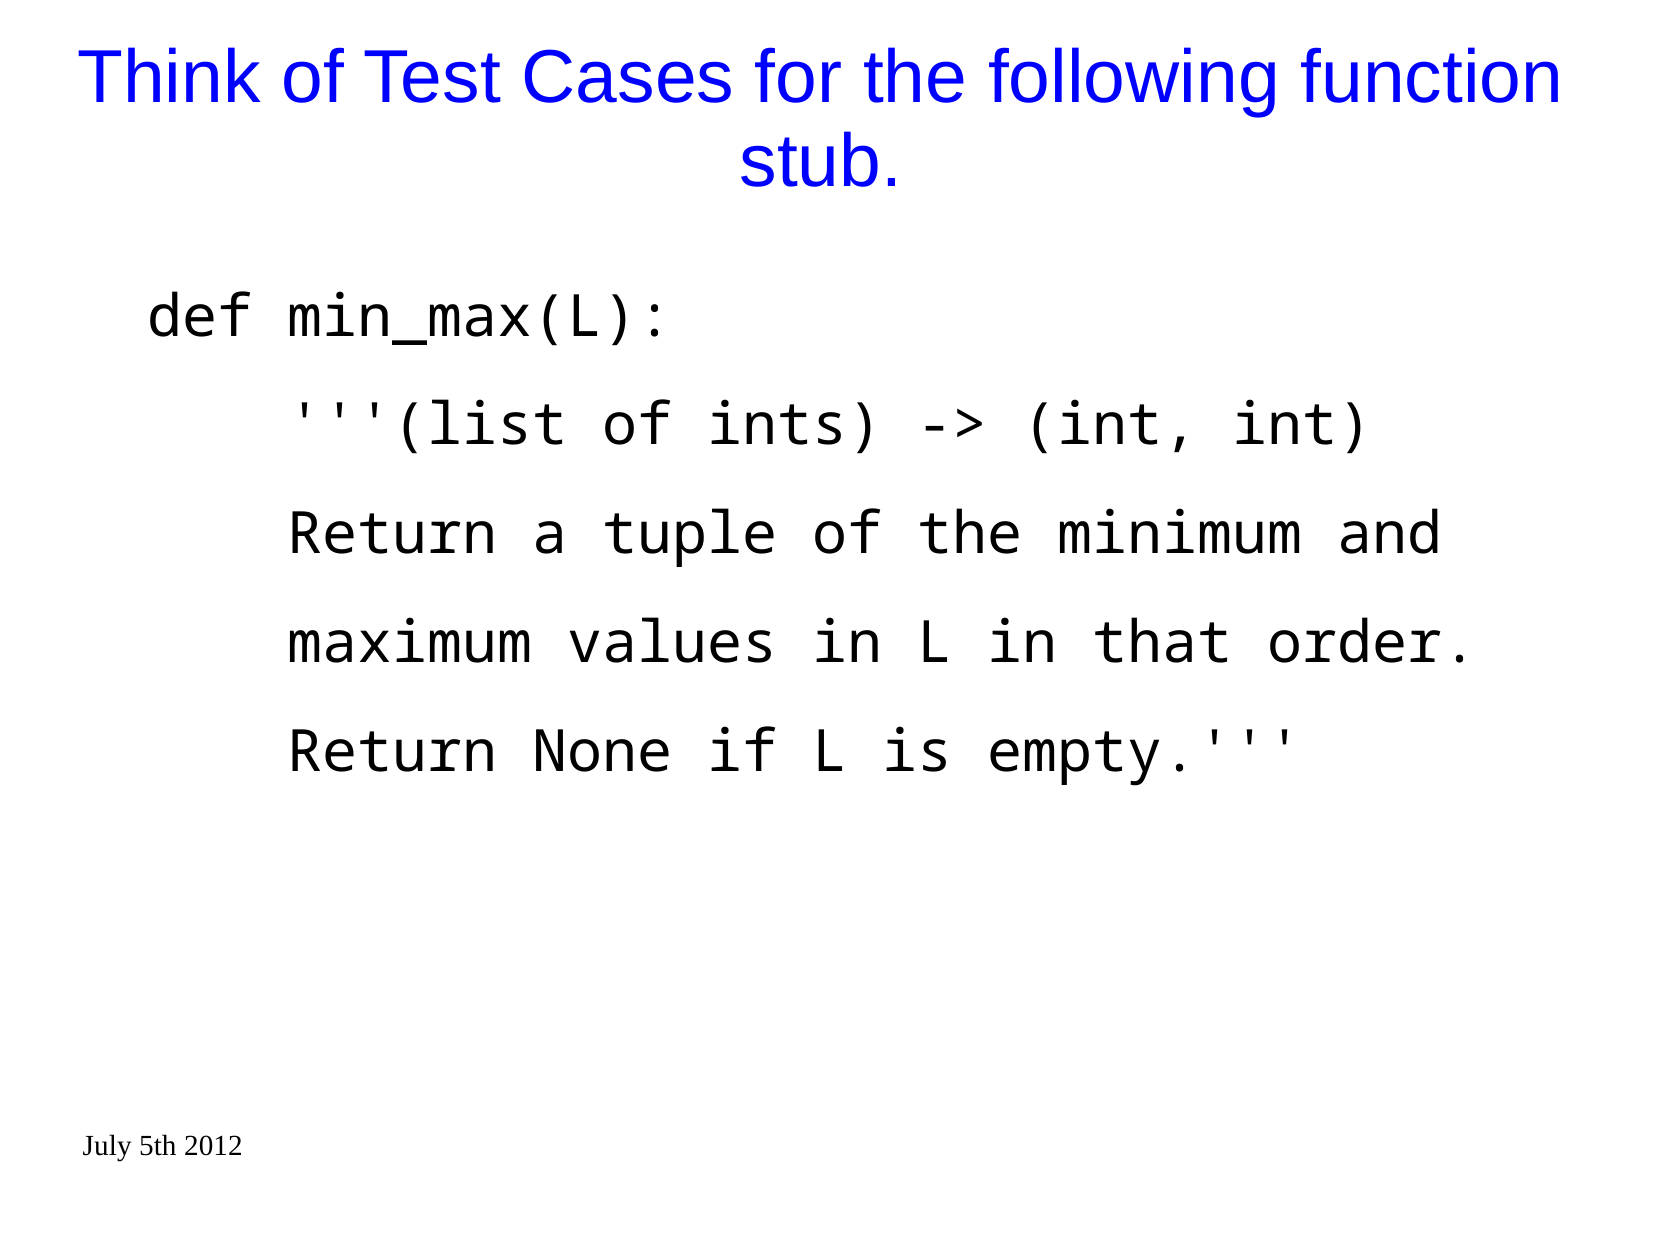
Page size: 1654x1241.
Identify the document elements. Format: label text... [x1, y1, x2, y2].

title Think of Test Cases for the following function stub. [76, 33, 1565, 202]
list def min_max(L): '''(list of ints) -> (int, int) Return a tuple of the minimum and maximum values in L in that order. Return None if L is empty.''' [76, 274, 1565, 1093]
